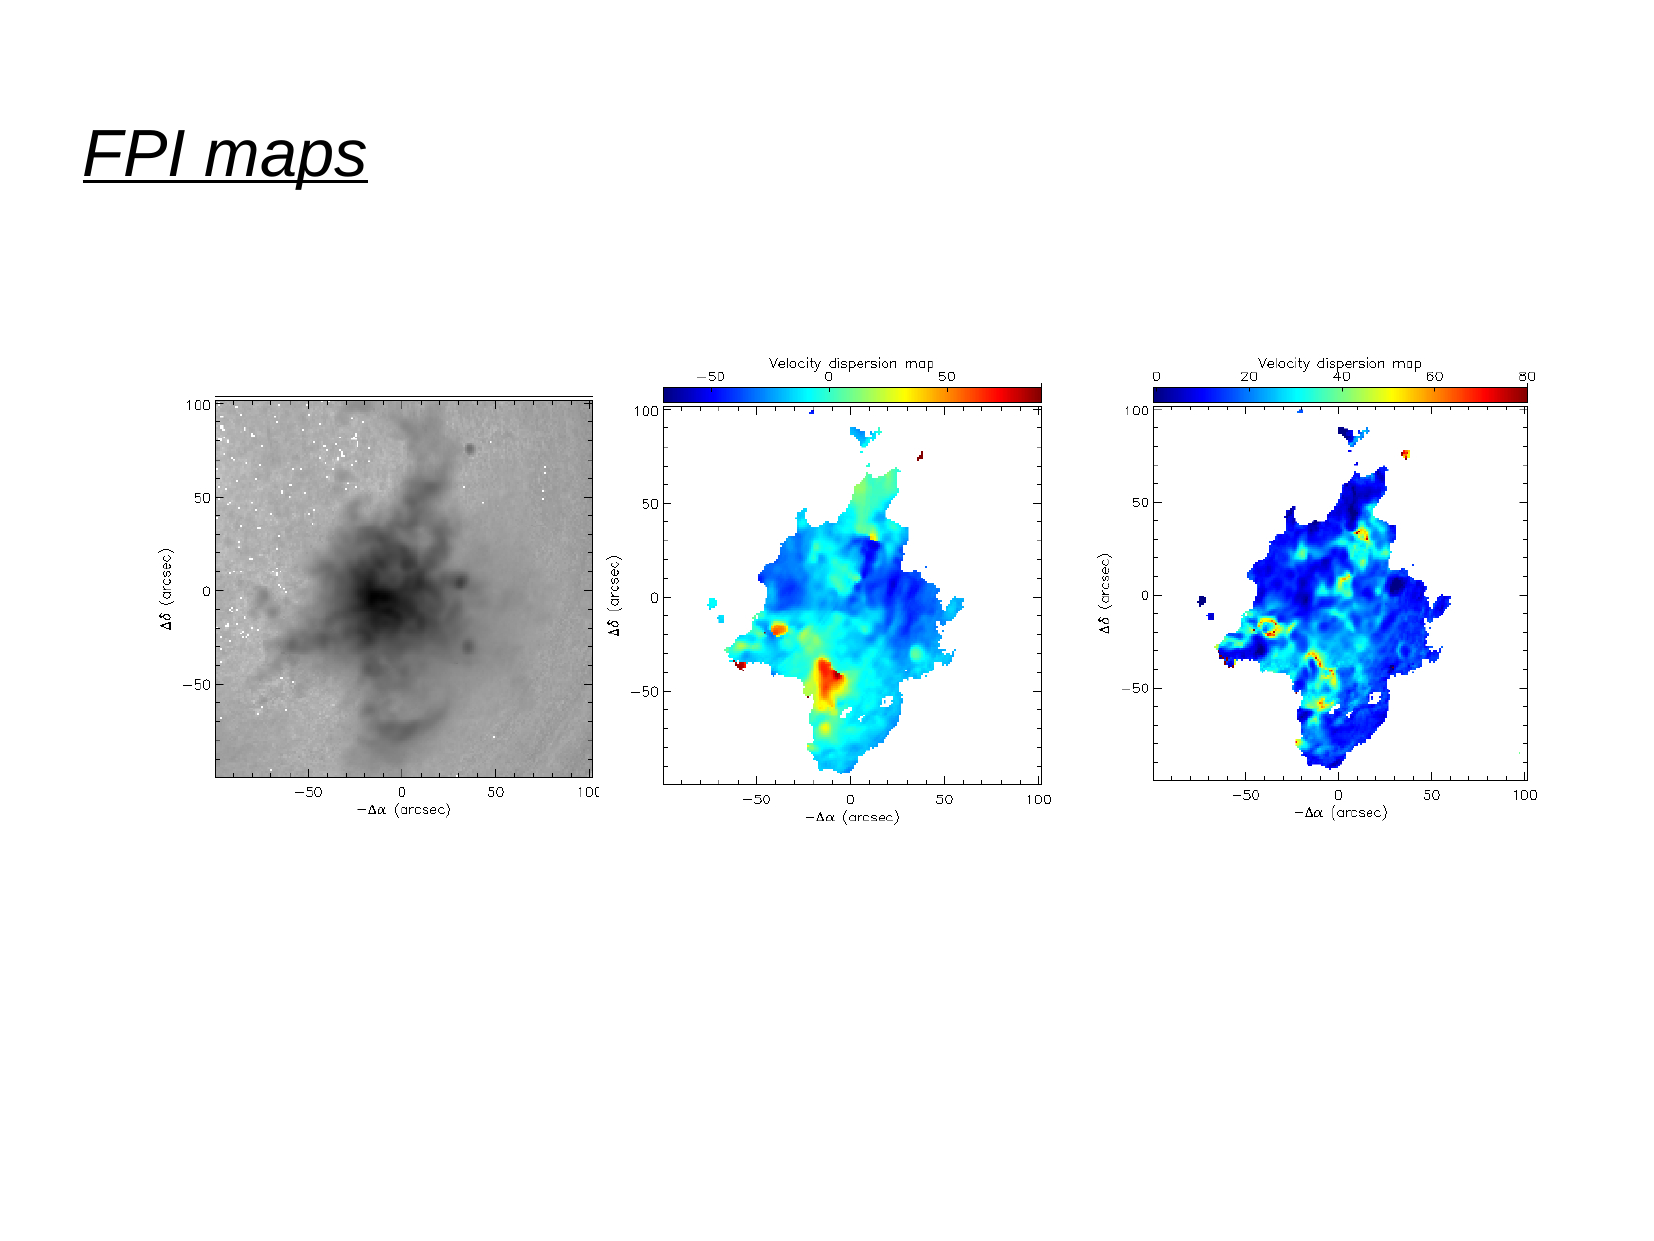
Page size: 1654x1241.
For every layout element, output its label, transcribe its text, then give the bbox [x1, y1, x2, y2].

picture [1090, 354, 1538, 839]
picture [156, 354, 1052, 844]
title FPI maps [82, 49, 1571, 257]
